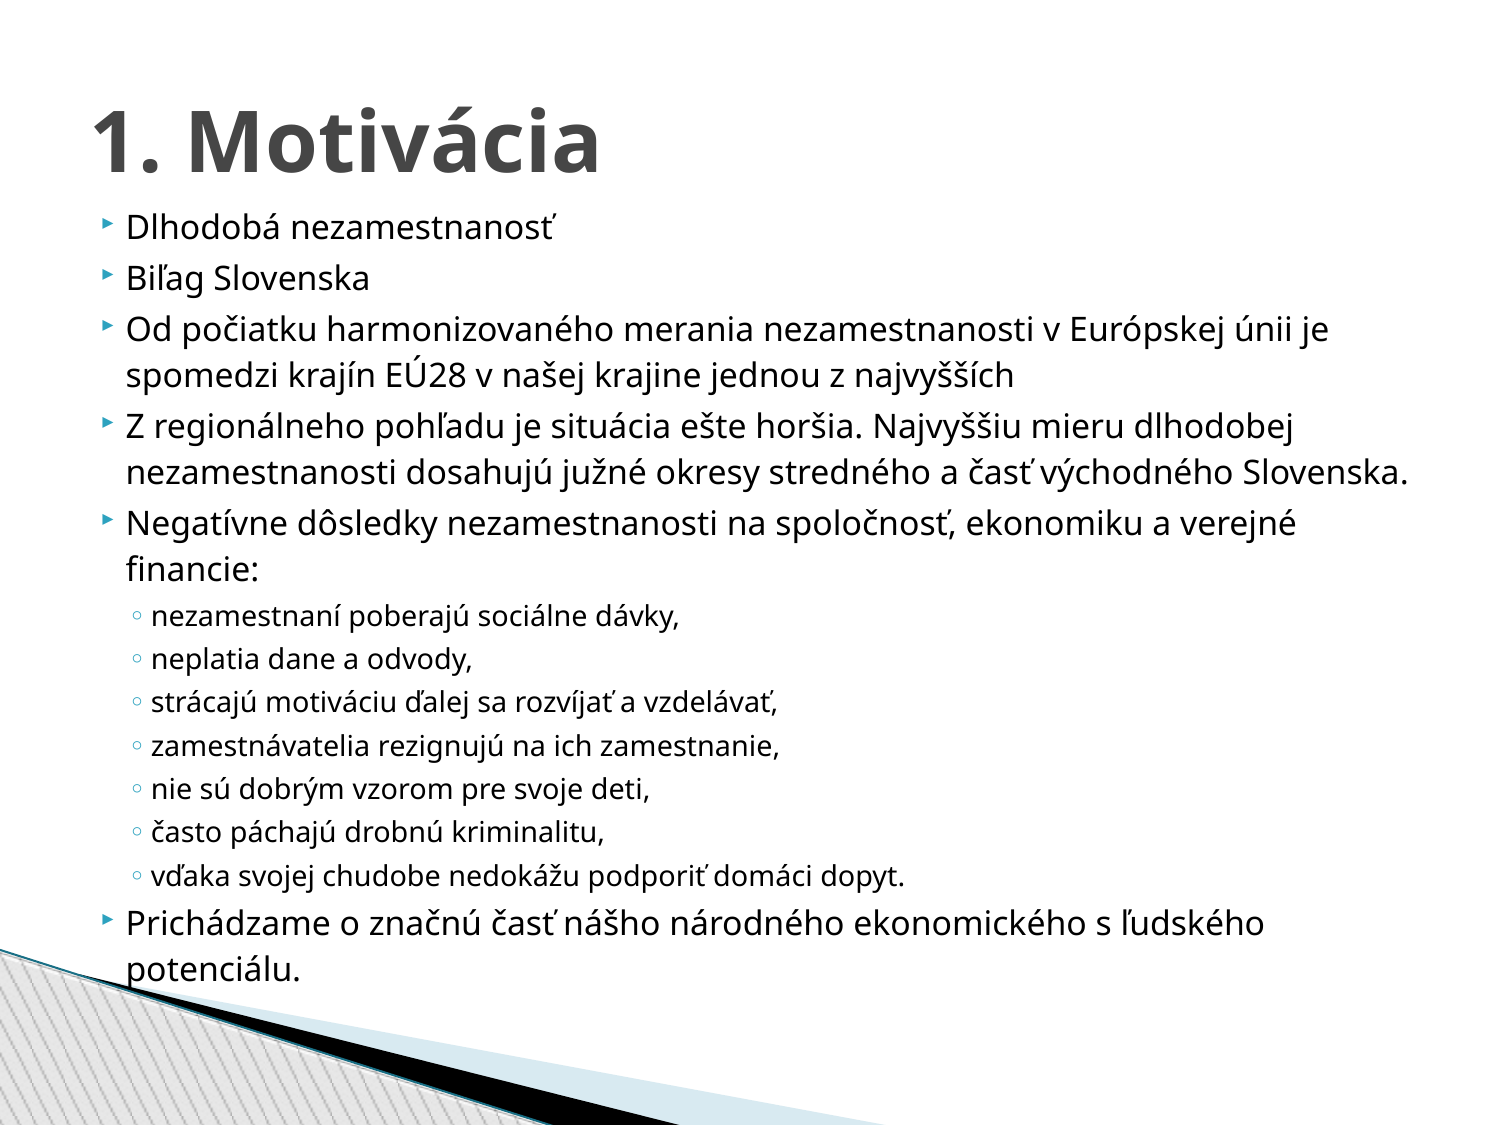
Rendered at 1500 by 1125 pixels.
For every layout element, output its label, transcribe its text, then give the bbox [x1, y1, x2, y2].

text_box 1. Motivácia [74, 45, 1425, 233]
text_box Dlhodobá nezamestnanosť Biľag Slovenska Od počiatku harmonizovaného merania nezamestnanosti v Európskej únii je spomedzi krajín EÚ28 v našej krajine jednou z najvyšších Z regionálneho pohľadu je situácia ešte horšia. Najvyššiu mieru dlhodobej nezamestnanosti dosahujú južné okresy stredného a časť východného Slovenska. Negatívne dôsledky nezamestnanosti na spoločnosť, ekonomiku a verejné financie: nezamestnaní poberajú sociálne dávky, neplatia dane a odvody, strácajú motiváciu ďalej sa rozvíjať a vzdelávať, zamestnávatelia rezignujú na ich zamestnanie, nie sú dobrým vzorom pre svoje deti, často páchajú drobnú kriminalitu, vďaka svojej chudobe nedokážu podporiť domáci dopyt. Prichádzame o značnú časť nášho národného ekonomického s ľudského potenciálu. [74, 233, 1425, 1035]
